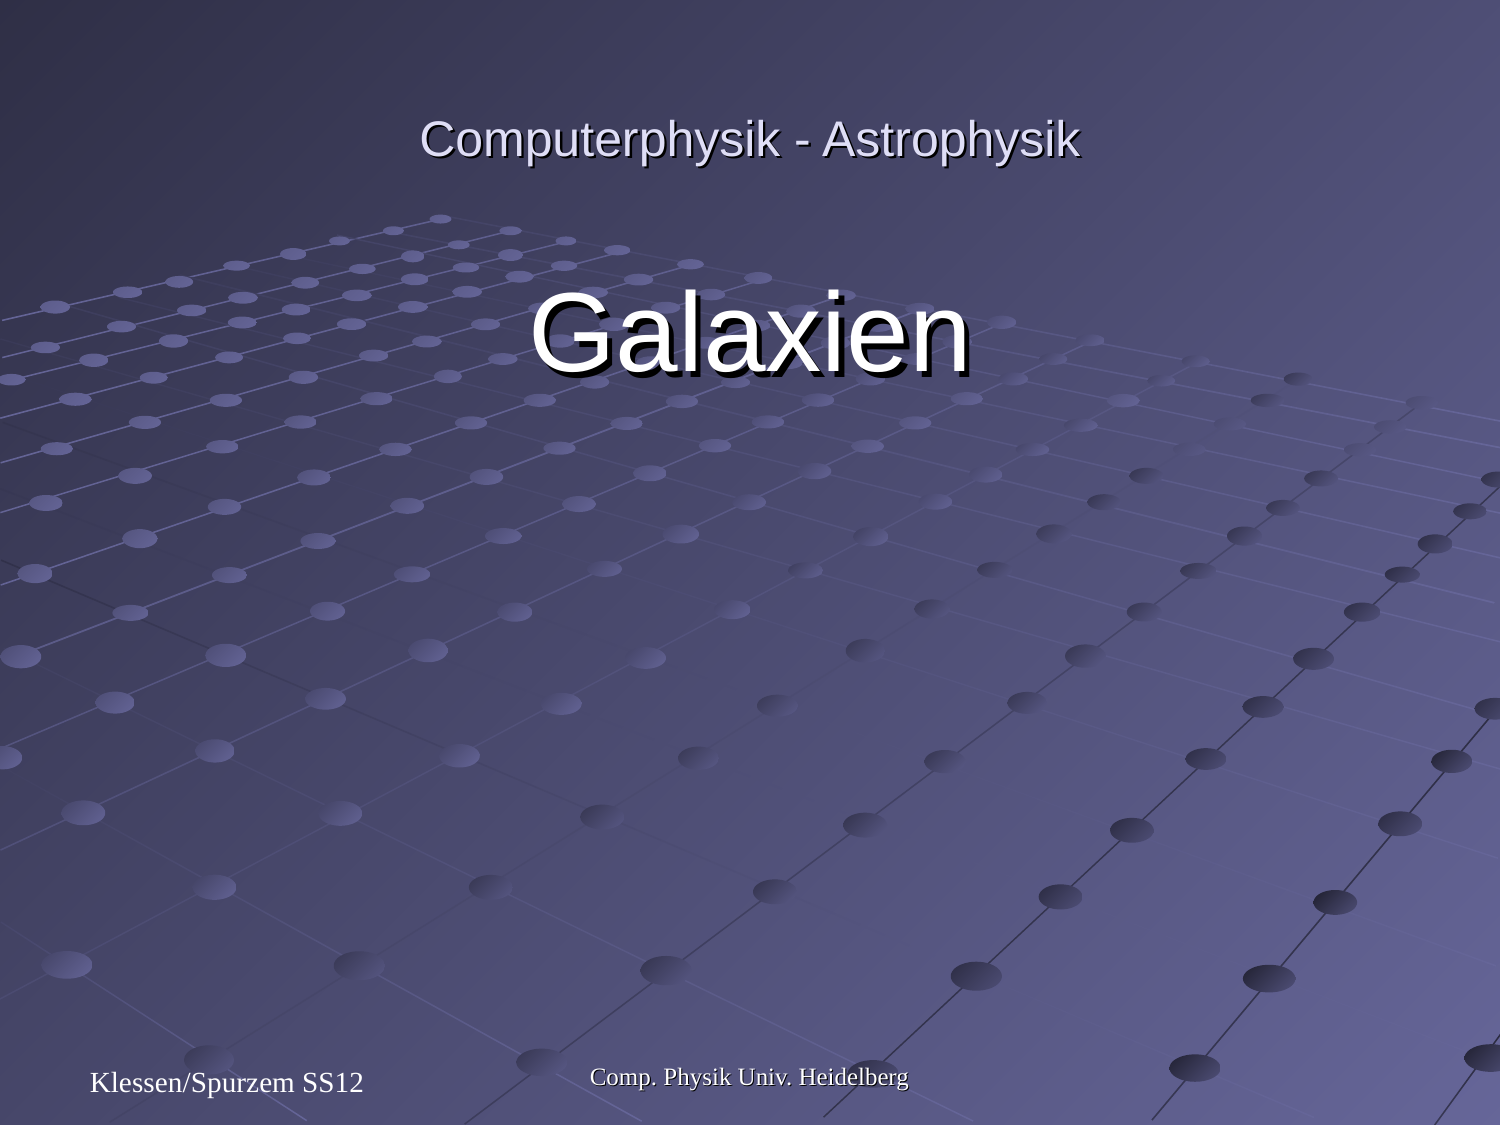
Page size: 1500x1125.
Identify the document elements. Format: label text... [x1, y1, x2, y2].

list Galaxien [75, 262, 1426, 1007]
title Computerphysik - Astrophysik [75, 45, 1426, 233]
